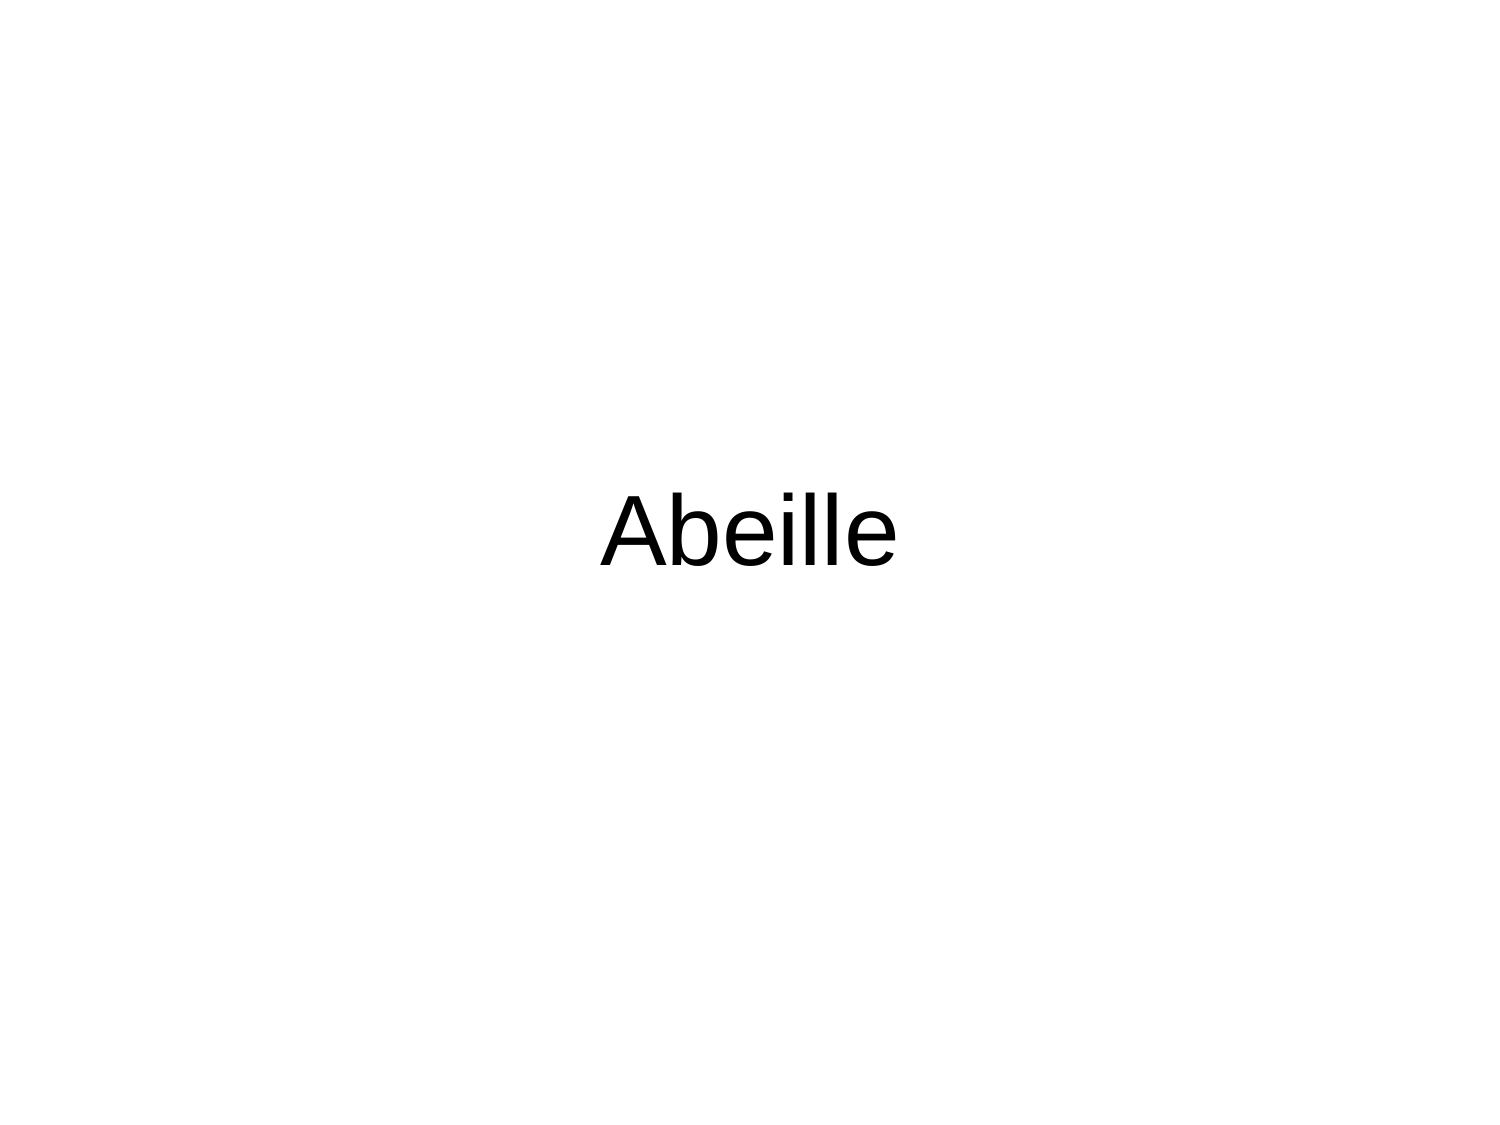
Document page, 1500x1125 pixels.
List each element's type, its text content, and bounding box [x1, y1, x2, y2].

title Abeille [112, 437, 1388, 625]
